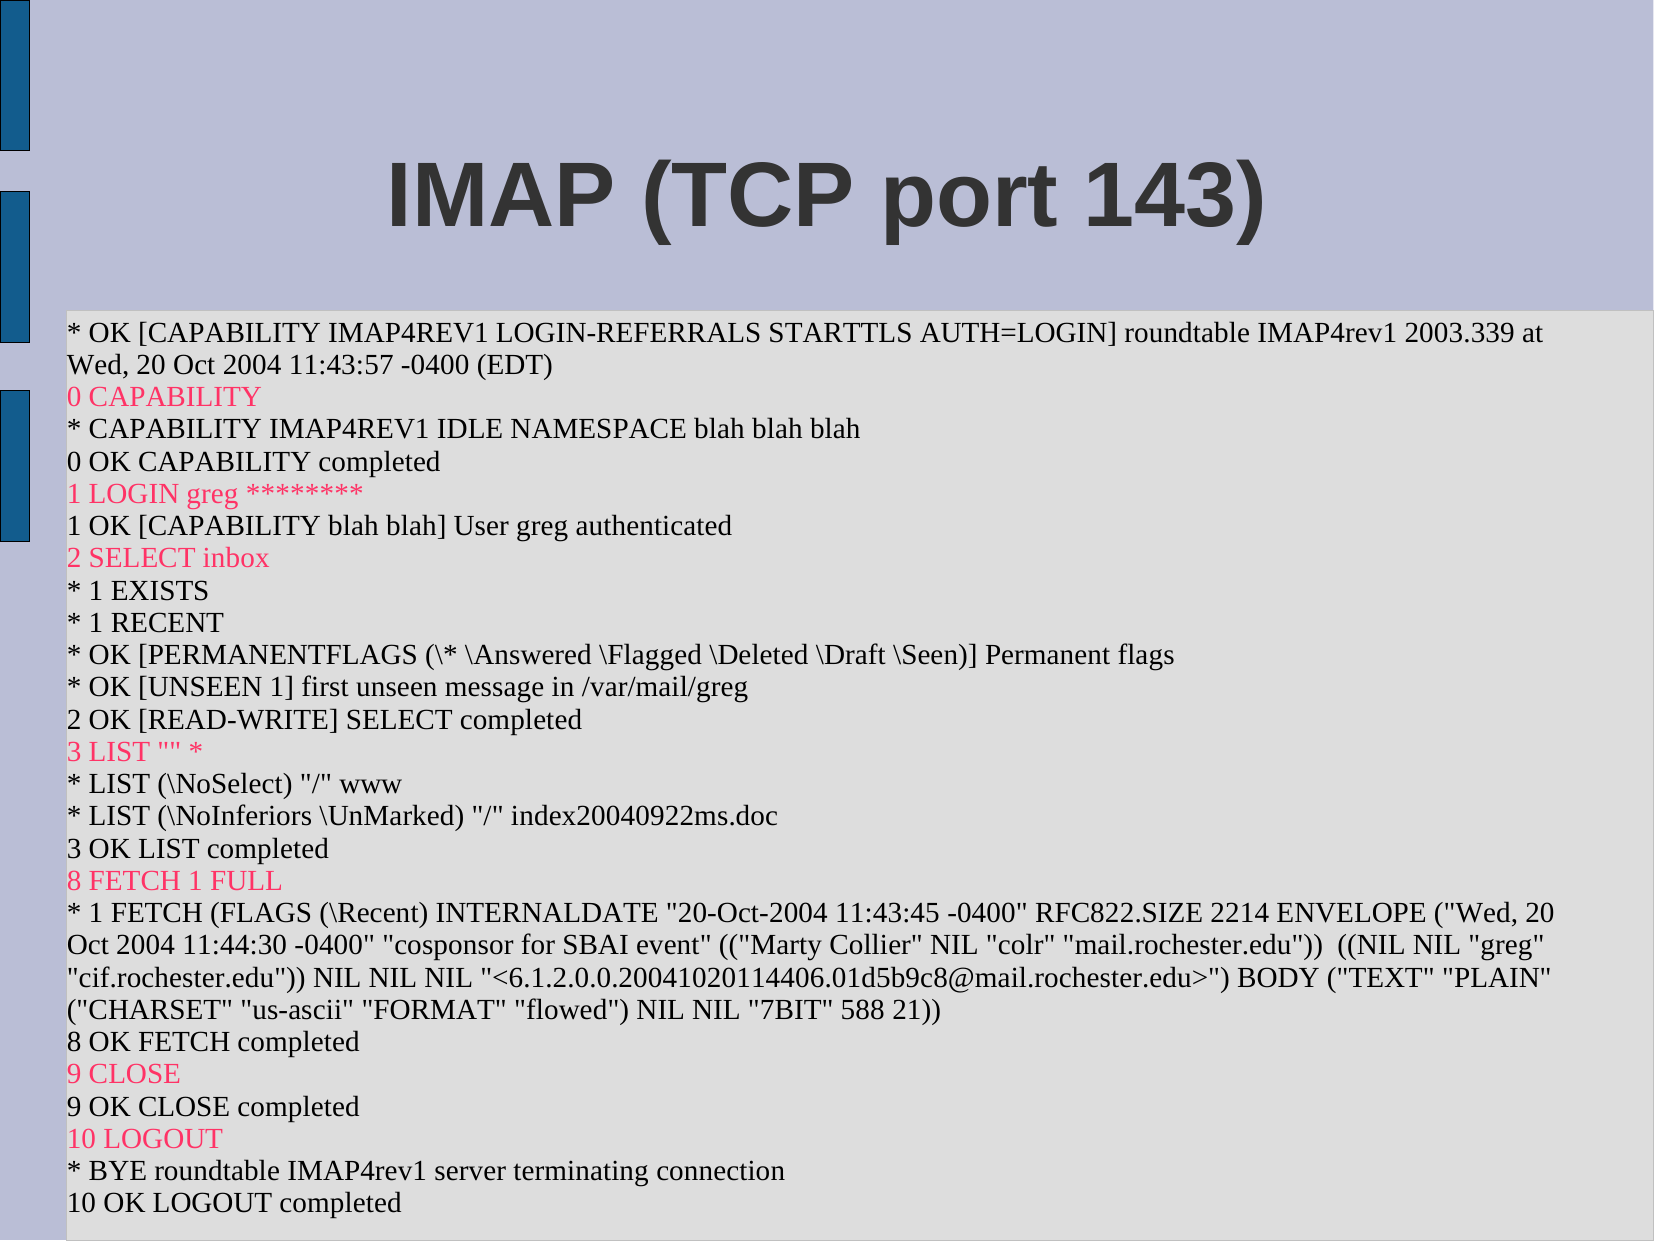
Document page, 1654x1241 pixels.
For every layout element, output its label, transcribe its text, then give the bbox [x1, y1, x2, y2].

title IMAP (TCP port 143) [121, 91, 1534, 299]
text_box * OK [CAPABILITY IMAP4REV1 LOGIN-REFERRALS STARTTLS AUTH=LOGIN] roundtable IMAP4rev1 2003.339 at Wed, 20 Oct 2004 11:43:57 -0400 (EDT) 0 CAPABILITY * CAPABILITY IMAP4REV1 IDLE NAMESPACE blah blah blah 0 OK CAPABILITY completed 1 LOGIN greg ******** 1 OK [CAPABILITY blah blah] User greg authenticated 2 SELECT inbox * 1 EXISTS * 1 RECENT * OK [PERMANENTFLAGS (\* \Answered \Flagged \Deleted \Draft \Seen)] Permanent flags * OK [UNSEEN 1] first unseen message in /var/mail/greg 2 OK [READ-WRITE] SELECT completed 3 LIST "" * * LIST (\NoSelect) "/" www * LIST (\NoInferiors \UnMarked) "/" index20040922ms.doc 3 OK LIST completed 8 FETCH 1 FULL * 1 FETCH (FLAGS (\Recent) INTERNALDATE "20-Oct-2004 11:43:45 -0400" RFC822.SIZE 2214 ENVELOPE ("Wed, 20 Oct 2004 11:44:30 -0400" "cosponsor for SBAI event" (("Marty Collier" NIL "colr" "mail.rochester.edu")) ((NIL NIL "greg" "cif.rochester.edu")) NIL NIL NIL "<6.1.2.0.0.20041020114406.01d5b9c8@mail.rochester.edu>") BODY ("TEXT" "PLAIN" ("CHARSET" "us-ascii" "FORMAT" "flowed") NIL NIL "7BIT" 588 21)) 8 OK FETCH completed 9 CLOSE 9 OK CLOSE completed 10 LOGOUT * BYE roundtable IMAP4rev1 server terminating connection 10 OK LOGOUT completed [66, 316, 1585, 1226]
